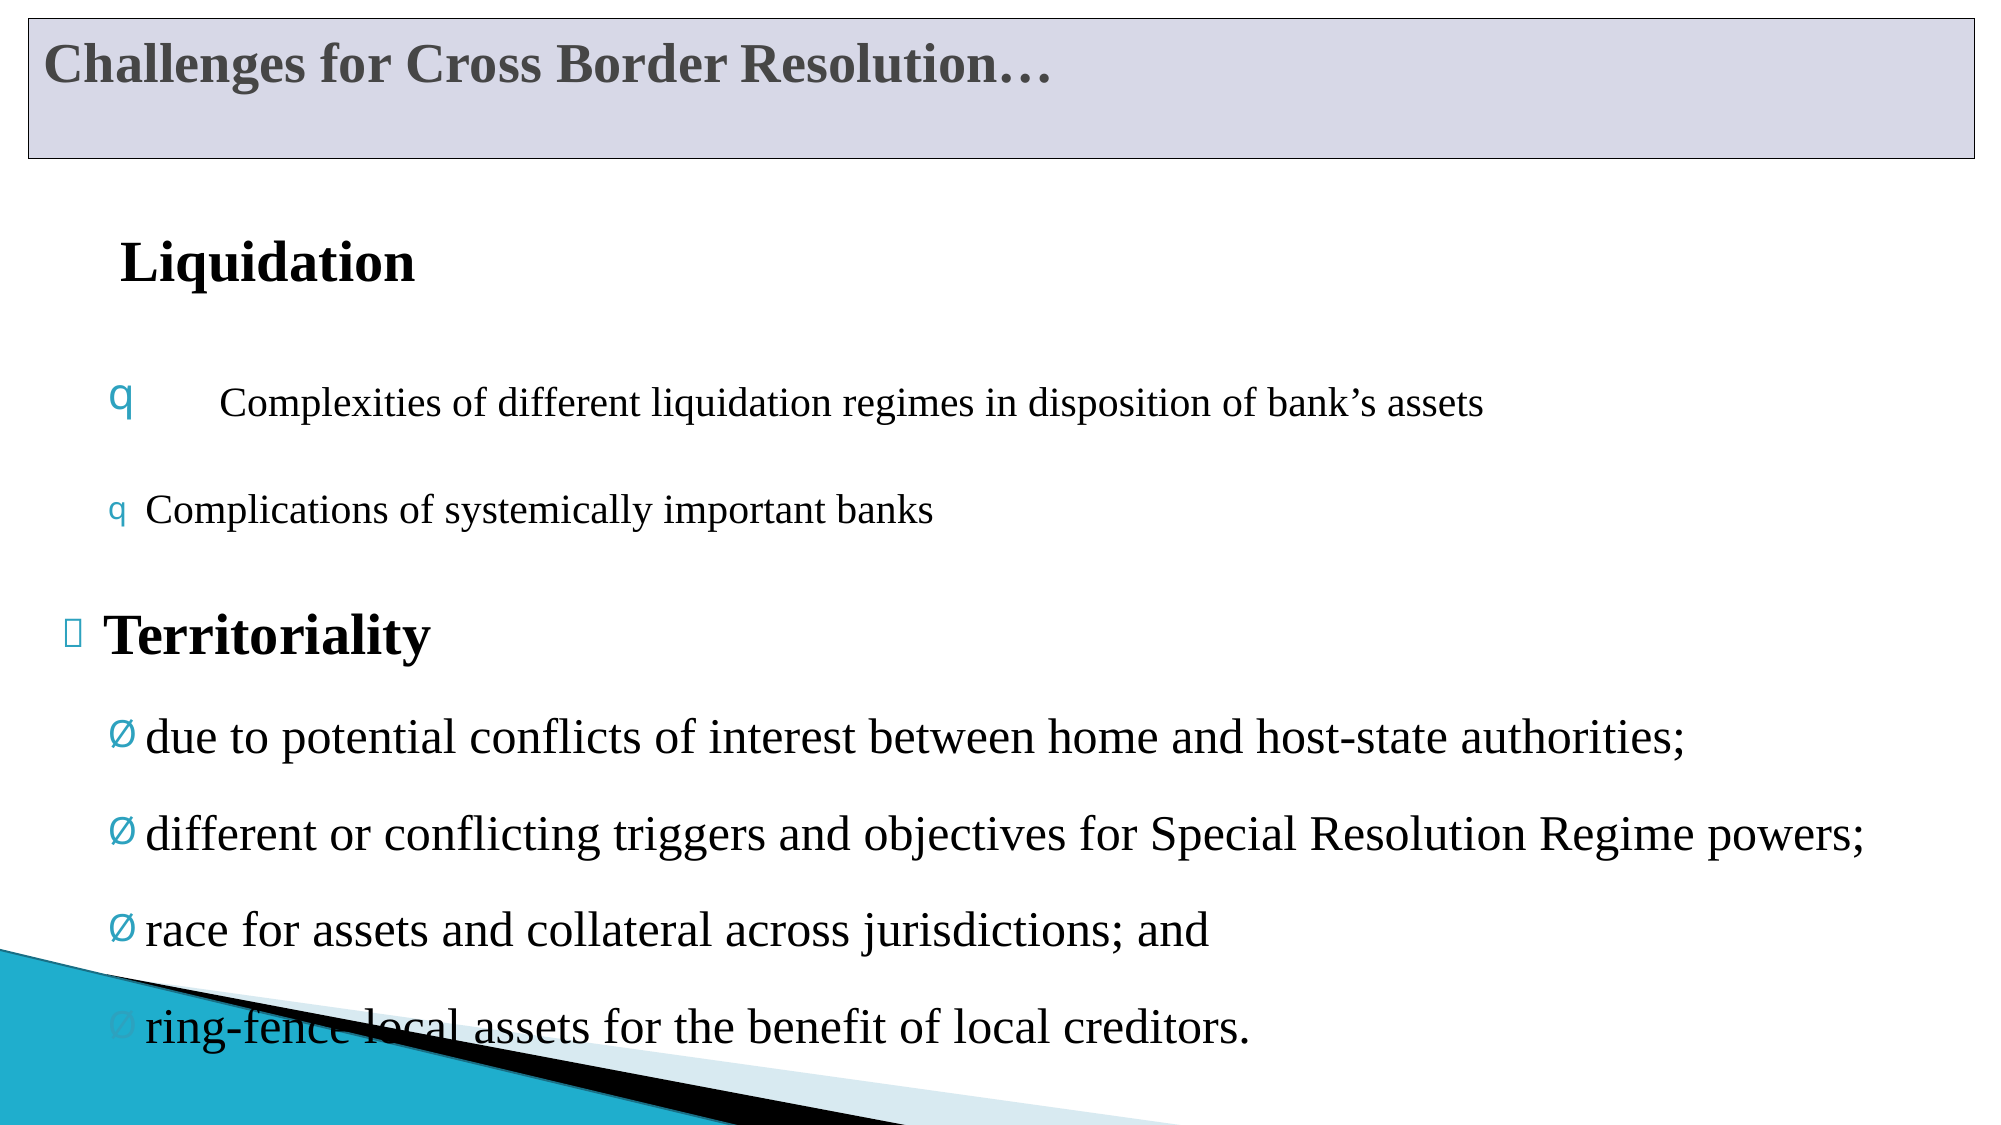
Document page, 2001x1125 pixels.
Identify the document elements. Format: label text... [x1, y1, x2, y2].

list Liquidation Complexities of different liquidation regimes in disposition of bank’s assets Complications of systemically important banks Territoriality due to potential conflicts of interest between home and host-state authorities; different or conflicting triggers and objectives for Special Resolution Regime powers; race for assets and collateral across jurisdictions; and ring-fence local assets for the benefit of local creditors. [28, 180, 1975, 1097]
title Challenges for Cross Border Resolution… [28, 18, 1975, 159]
